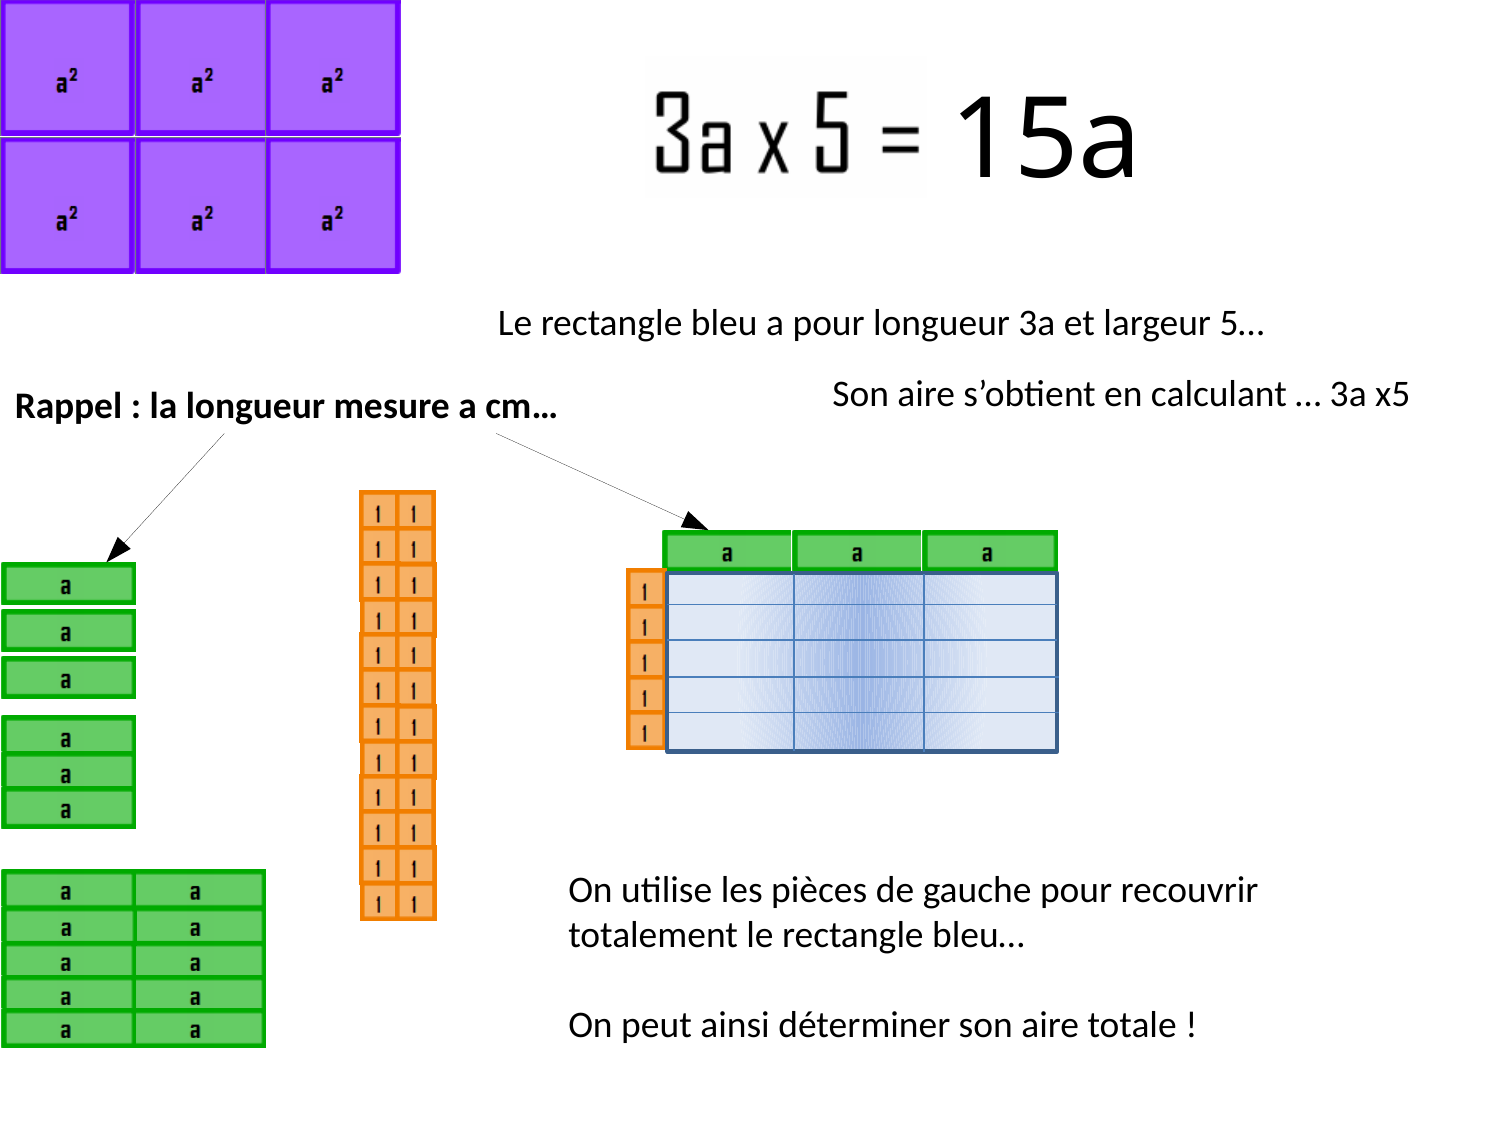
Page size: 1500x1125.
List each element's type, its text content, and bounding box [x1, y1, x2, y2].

picture [0, 137, 401, 274]
text_box [795, 605, 923, 639]
picture [0, 609, 136, 652]
text_box [667, 572, 1058, 676]
text_box [795, 641, 923, 676]
text_box Le rectangle bleu a pour longueur 3a et largeur 5… [483, 290, 1281, 351]
text_box Rappel : la longueur mesure a cm… [0, 373, 579, 434]
picture [0, 0, 401, 136]
text_box [925, 713, 1058, 752]
picture [359, 490, 437, 921]
picture [0, 715, 136, 829]
text_box [925, 678, 1058, 712]
text_box [667, 605, 793, 639]
text_box Son aire s’obtient en calculant … 3a x5 [817, 361, 1426, 422]
picture [643, 54, 927, 199]
text_box [667, 641, 923, 752]
text_box [795, 678, 923, 712]
picture [0, 562, 136, 605]
picture [626, 530, 1058, 750]
picture [0, 869, 266, 1048]
picture [0, 656, 136, 699]
text_box On utilise les pièces de gauche pour recouvrir totalement le rectangle bleu… On peut ainsi déterminer son aire totale ! [553, 857, 1283, 1053]
text_box 15a [935, 57, 1157, 208]
